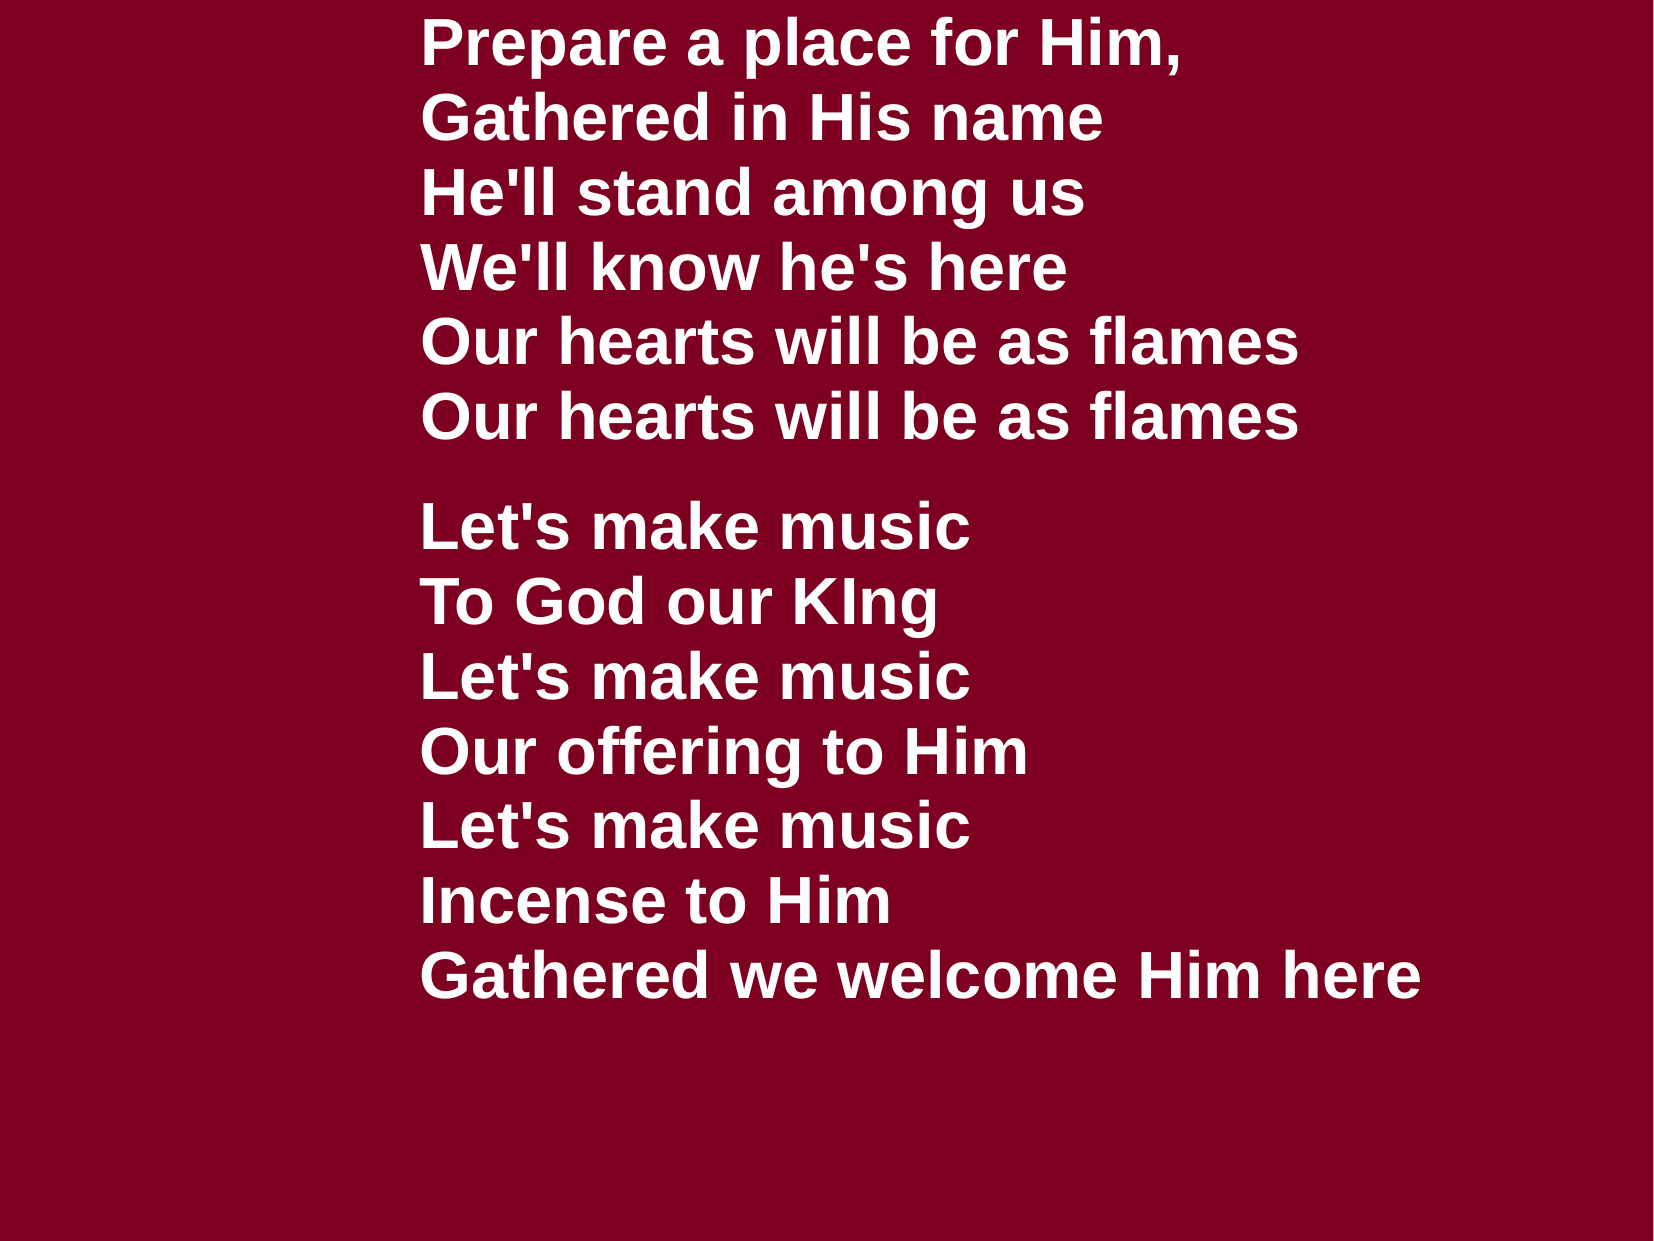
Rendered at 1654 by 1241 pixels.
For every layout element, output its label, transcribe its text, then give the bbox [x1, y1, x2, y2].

text_box Let's make music To God our KIng Let's make music Our offering to Him Let's make music Incense to Him Gathered we welcome Him here [0, 0, 1654, 1241]
text_box Prepare a place for Him, Gathered in His name He'll stand among us We'll know he's here Our hearts will be as flames Our hearts will be as flames [183, 0, 1389, 611]
